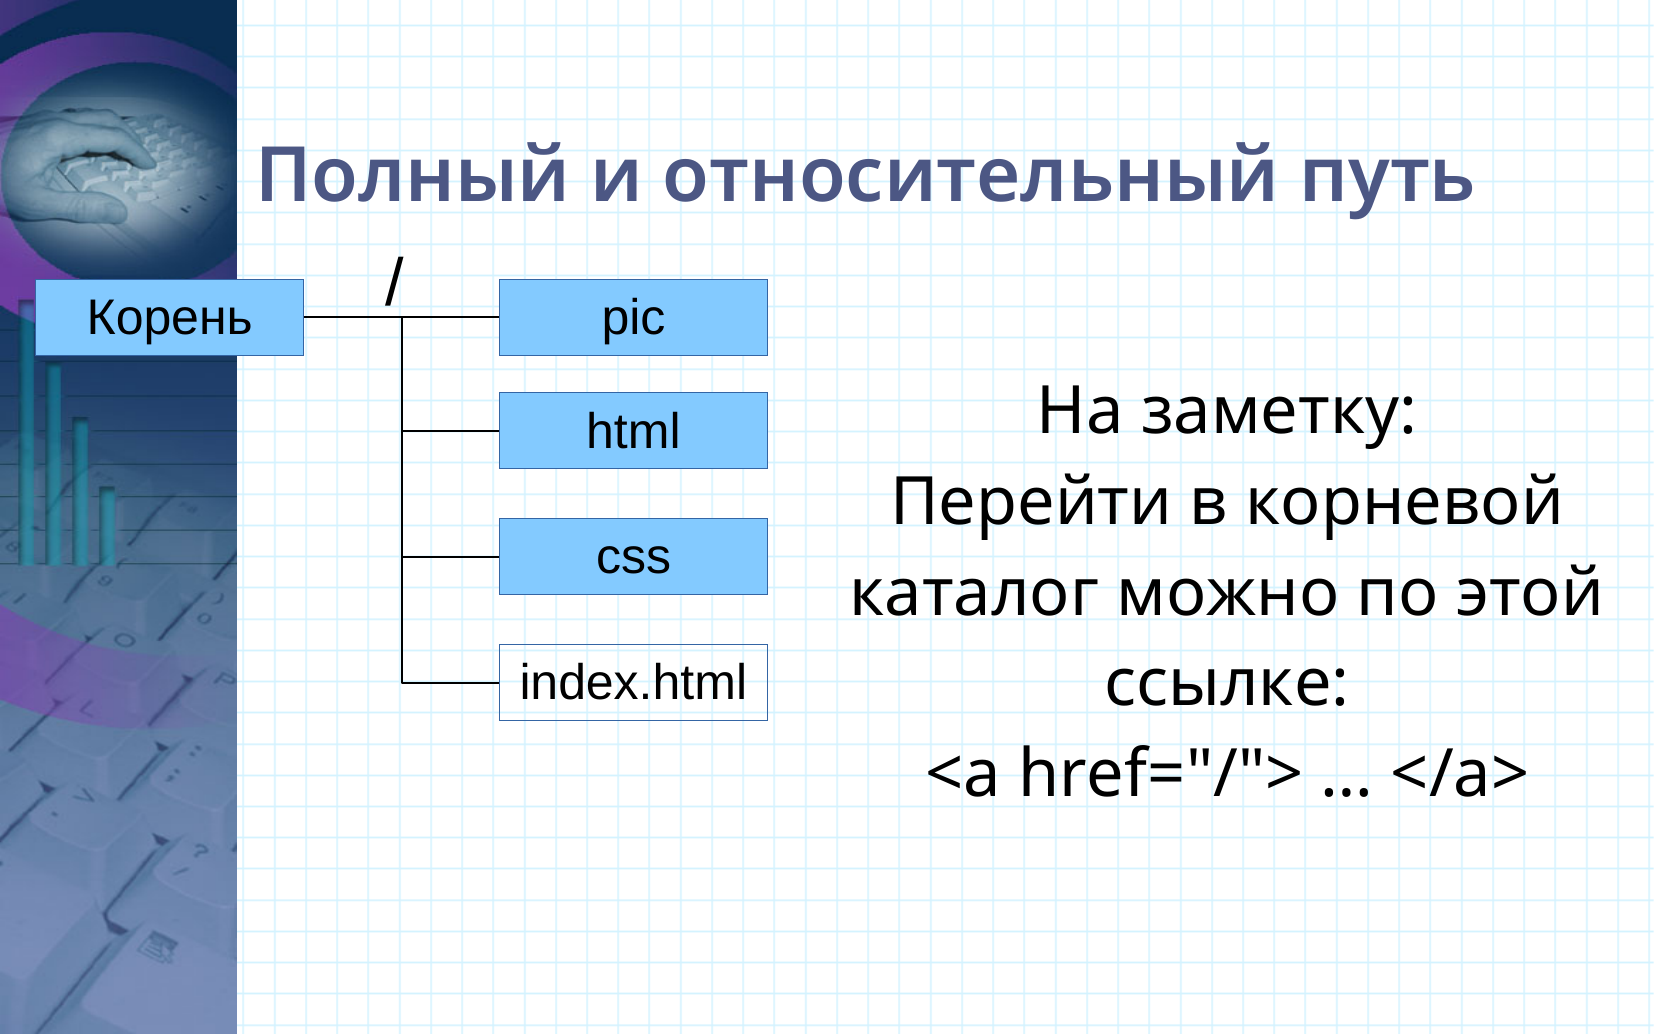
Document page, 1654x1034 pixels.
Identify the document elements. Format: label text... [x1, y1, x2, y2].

text_box pic [499, 279, 768, 356]
text_box css [499, 518, 768, 595]
text_box Корень [35, 279, 304, 356]
picture [0, 0, 1654, 1034]
title Полный и относительный путь [254, 85, 1640, 259]
subtitle На заметку: Перейти в корневой каталог можно по этой ссылке: <a href="/"> … </a> [791, 188, 1629, 990]
text_box / [370, 237, 434, 328]
text_box html [499, 392, 768, 469]
text_box index.html [499, 644, 768, 721]
